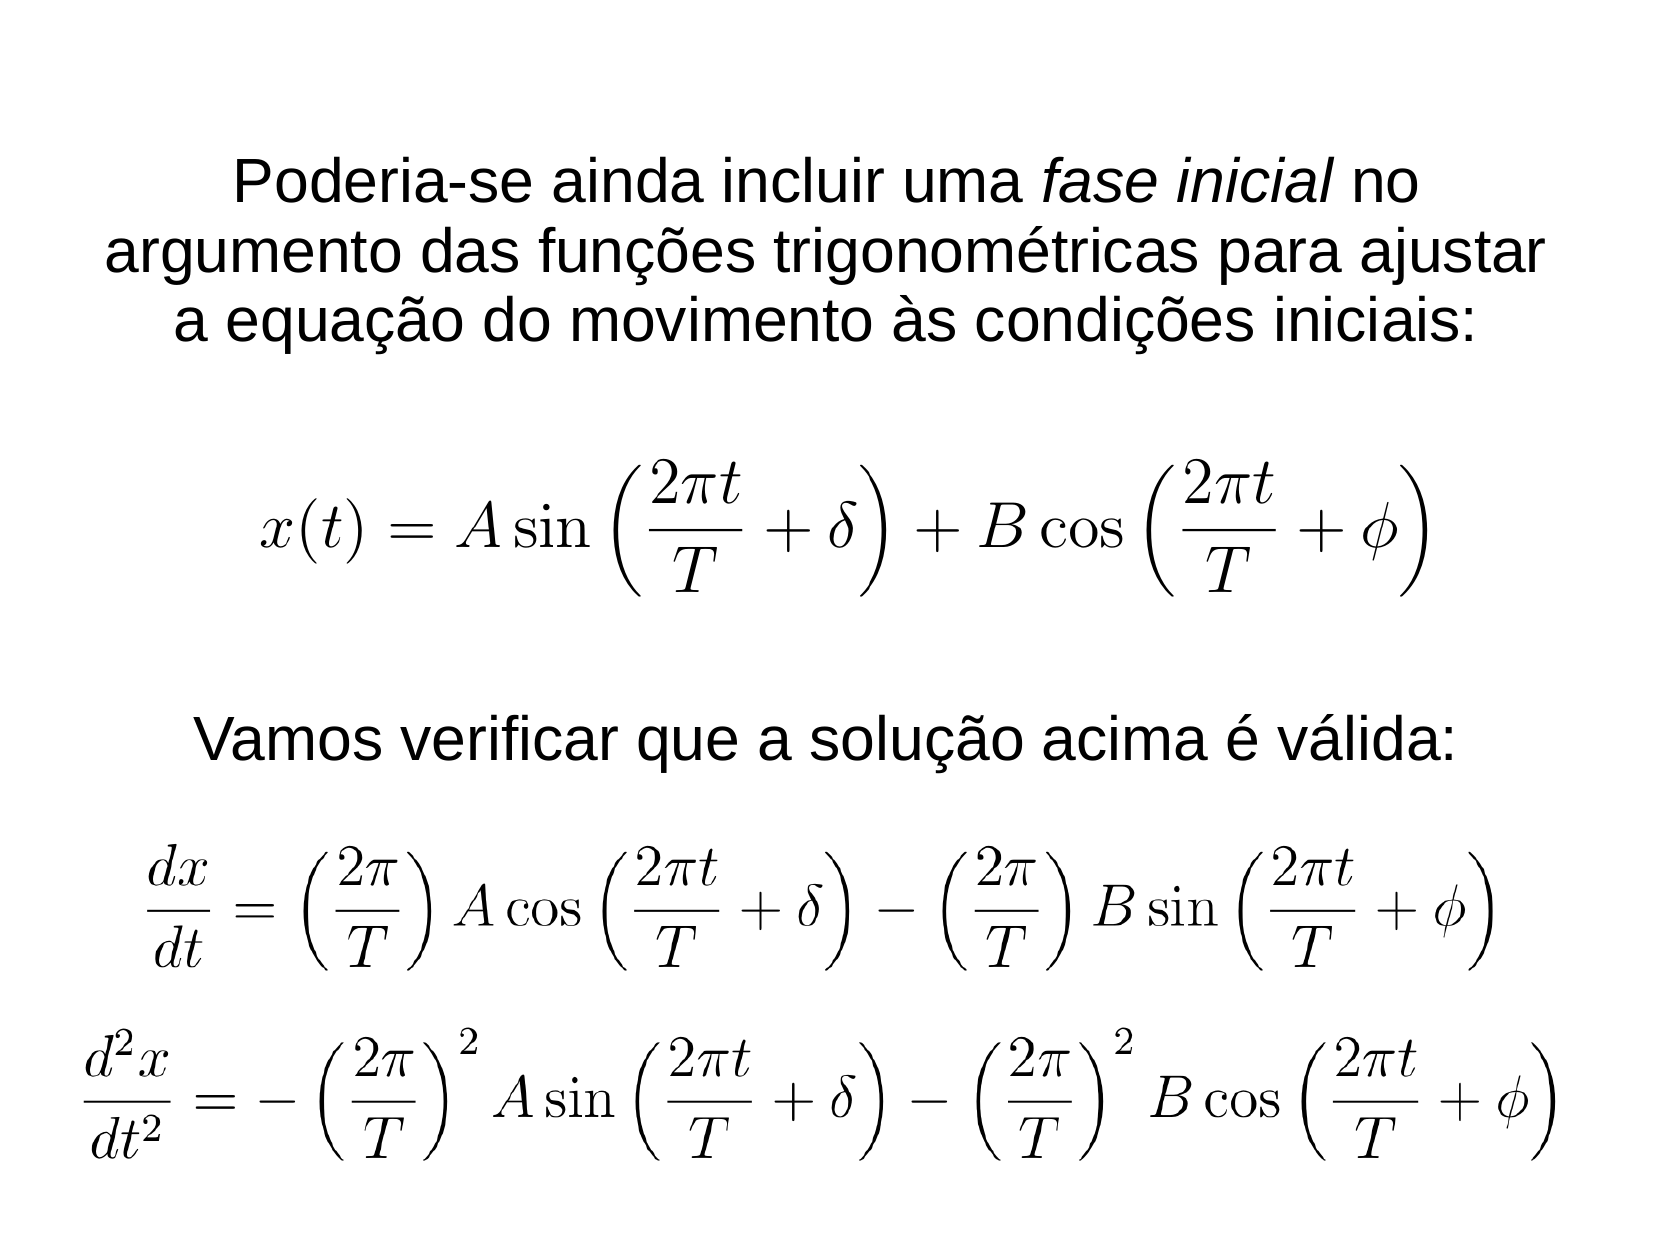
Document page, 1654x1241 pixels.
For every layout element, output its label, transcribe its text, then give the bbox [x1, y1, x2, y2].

picture [43, 826, 1589, 1184]
subtitle Poderia-se ainda incluir uma fase inicial no argumento das funções trigonométricas para ajustar a equação do movimento às condições iniciais: Vamos verificar que a solução acima é válida: [82, 49, 1571, 826]
picture [233, 441, 1453, 615]
